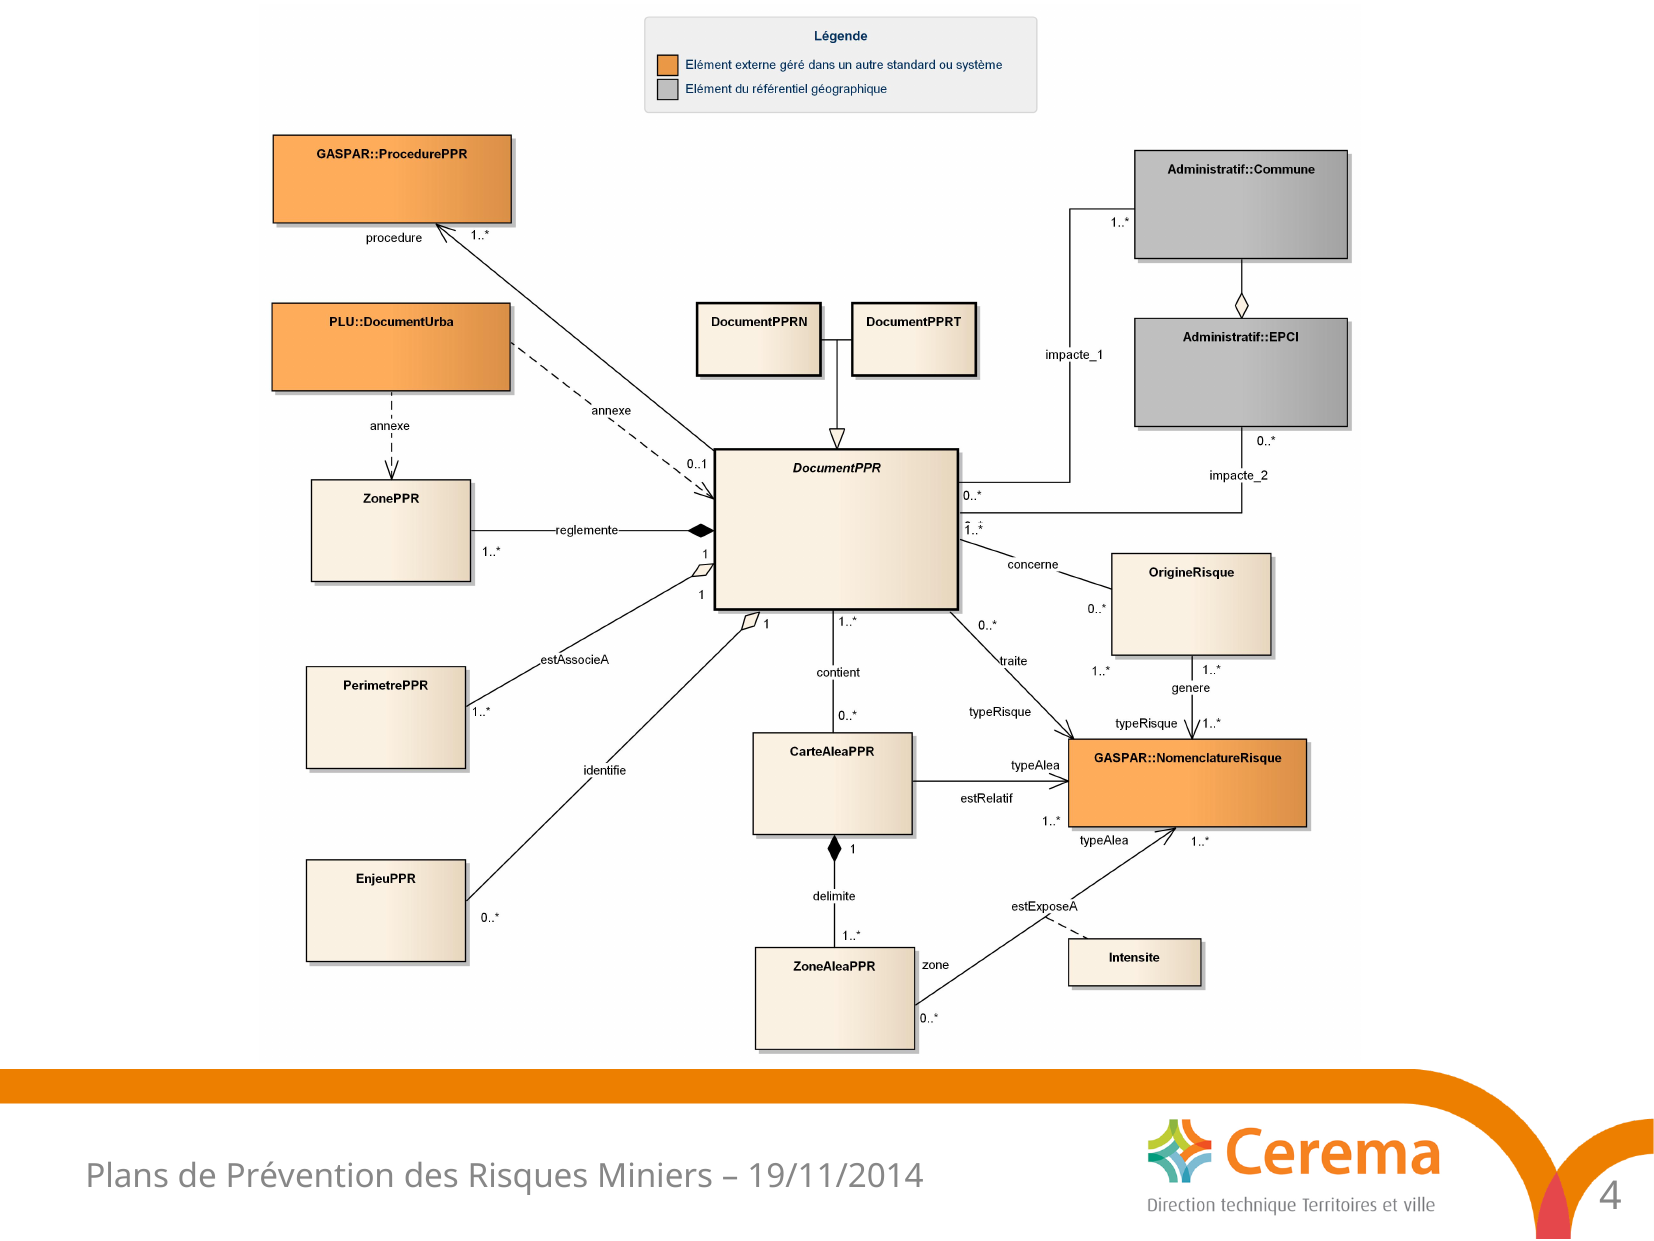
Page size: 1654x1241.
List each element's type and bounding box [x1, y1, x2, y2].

picture [259, 4, 1361, 1063]
picture [0, 1069, 1654, 1239]
